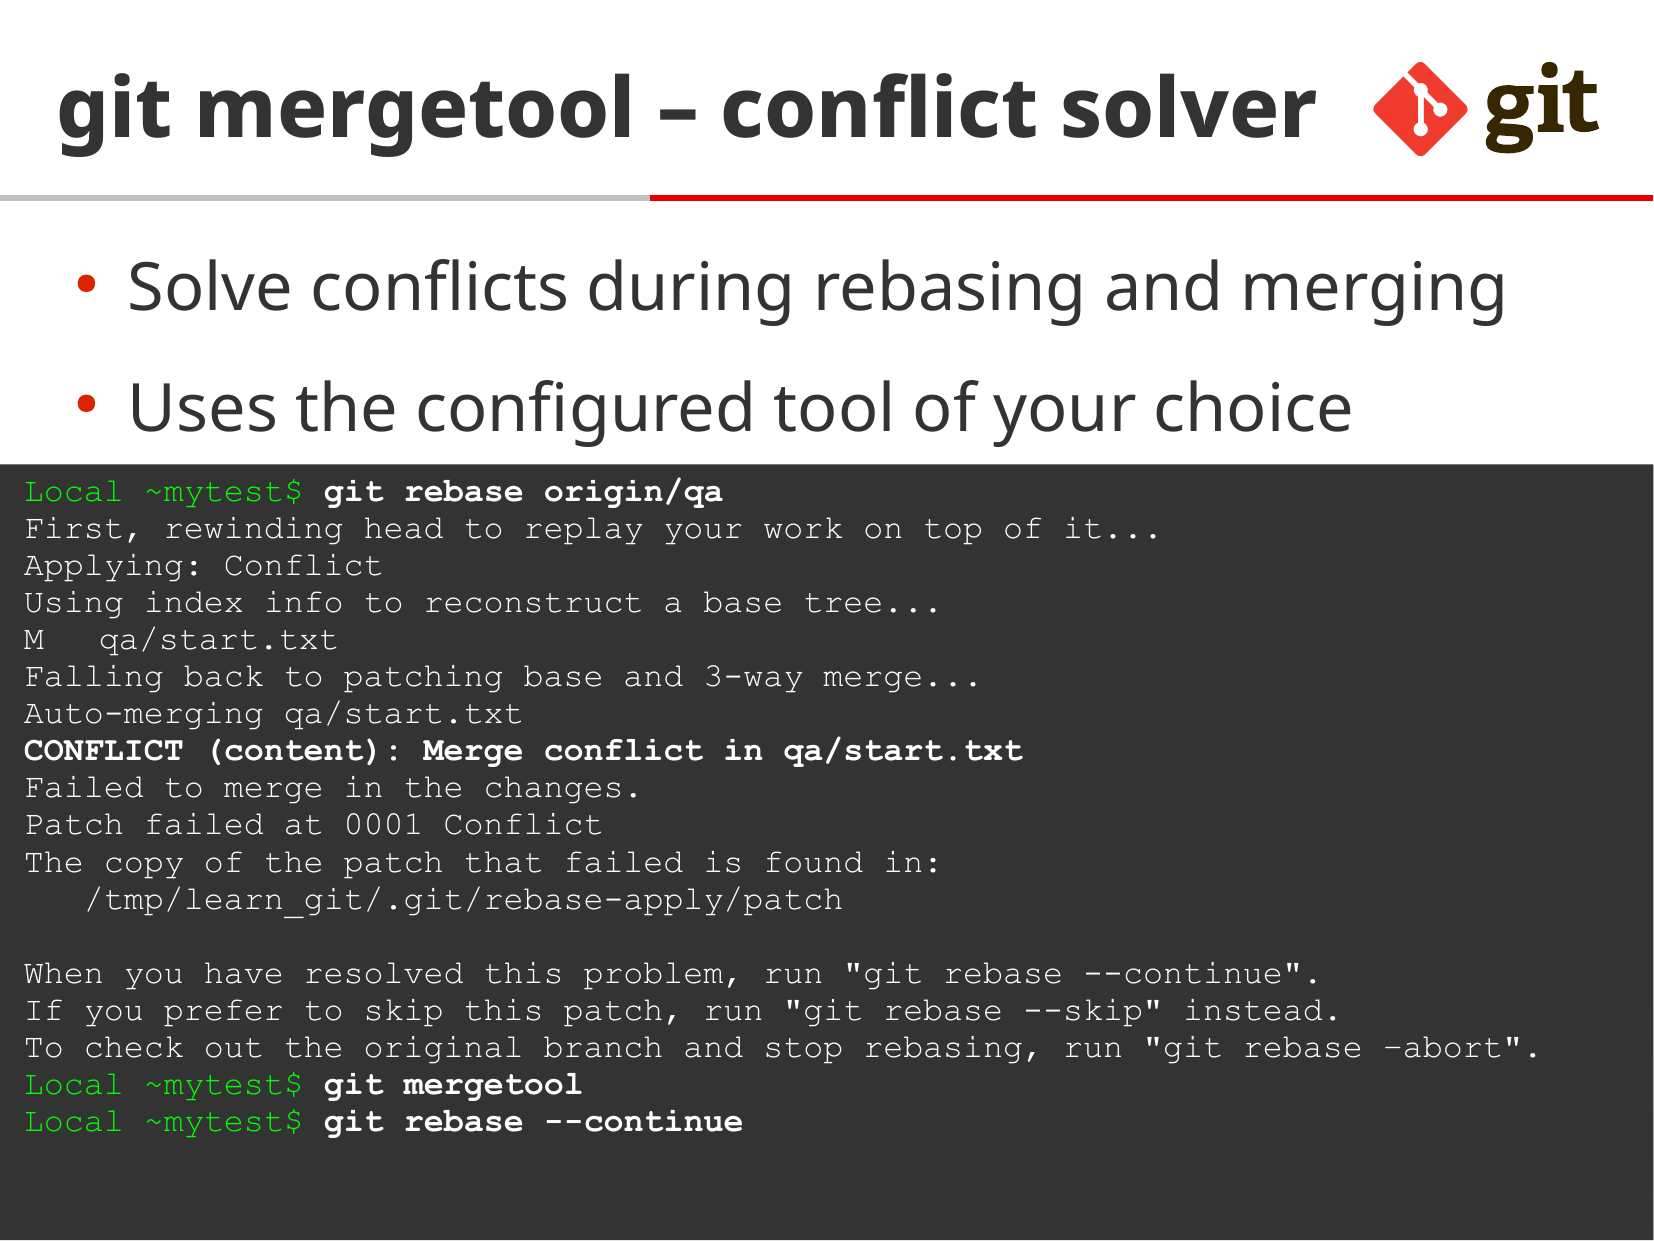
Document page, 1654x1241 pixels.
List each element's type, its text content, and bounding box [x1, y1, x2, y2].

list Solve conflicts during rebasing and merging Uses the configured tool of your choice [56, 239, 1595, 464]
title git mergetool – conflict solver [56, 55, 1546, 155]
text_box Local ~mytest$ git rebase origin/qa First, rewinding head to replay your work on top of it... Applying: Conflict Using index info to reconstruct a base tree... M qa/start.txt Falling back to patching base and 3-way merge... Auto-merging qa/start.txt CONFLICT (content): Merge conflict in qa/start.txt Failed to merge in the changes. Patch failed at 0001 Conflict The copy of the patch that failed is found in: /tmp/learn_git/.git/rebase-apply/patch When you have resolved this problem, run "git rebase --continue". If you prefer to skip this patch, run "git rebase --skip" instead. To check out the original branch and stop rebasing, run "git rebase –abort". Local ~mytest$ git mergetool Local ~mytest$ git rebase --continue [0, 464, 1654, 1241]
